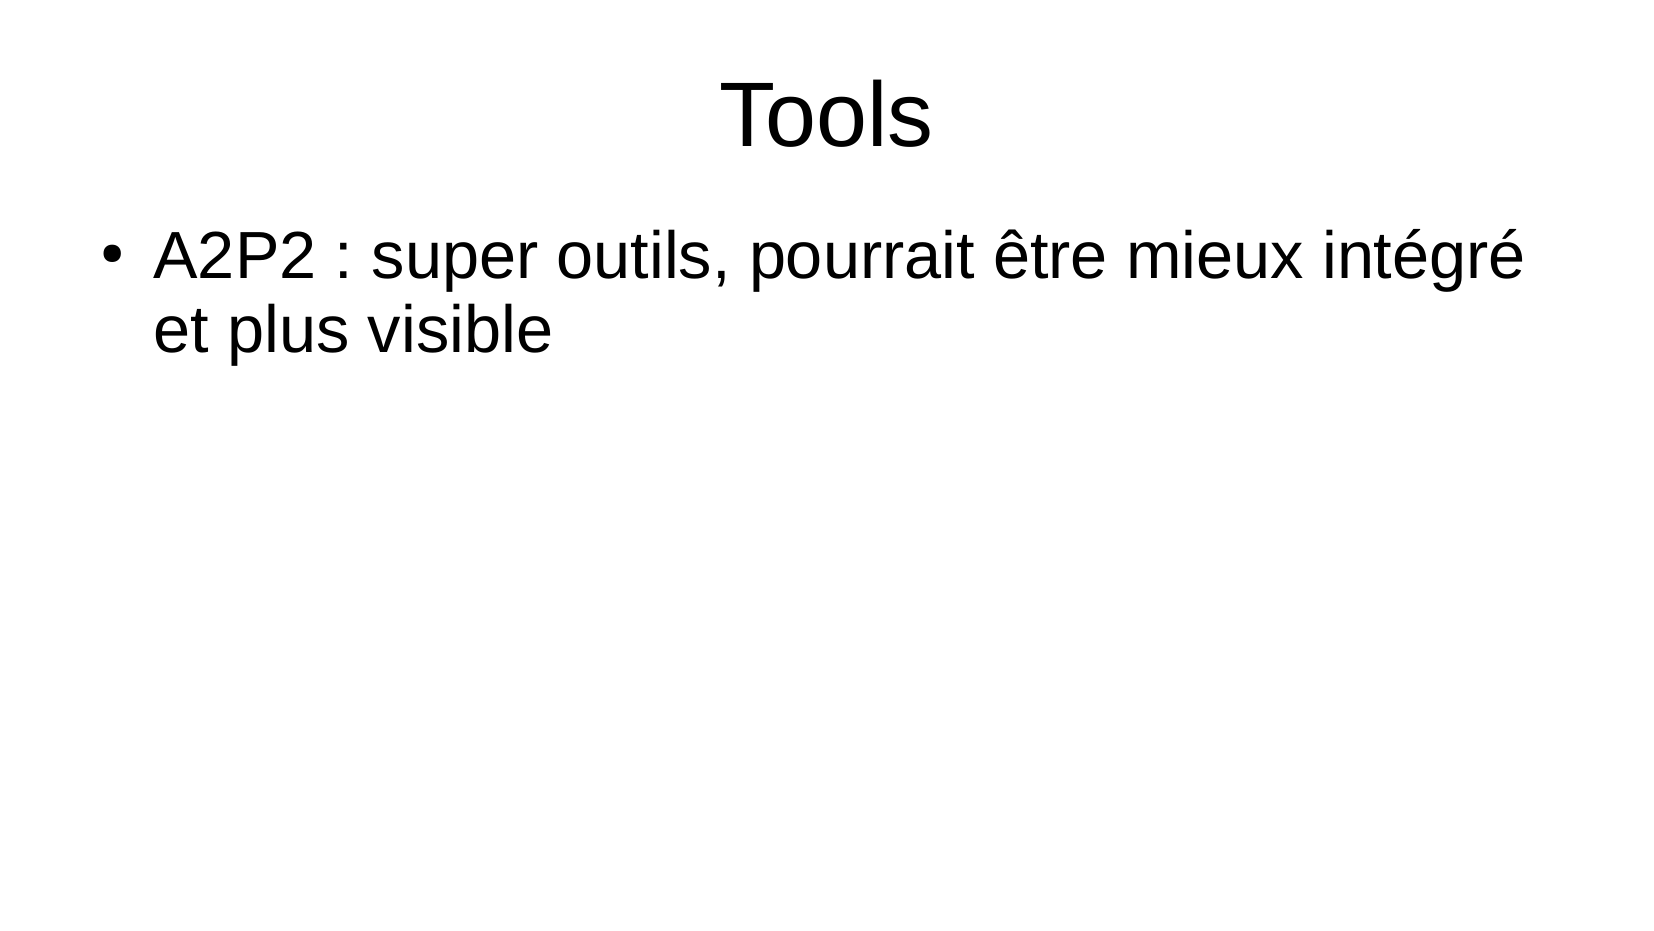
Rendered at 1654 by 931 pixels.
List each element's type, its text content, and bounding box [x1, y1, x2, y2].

title Tools [82, 37, 1571, 193]
list A2P2 : super outils, pourrait être mieux intégré et plus visible [82, 217, 1571, 758]
